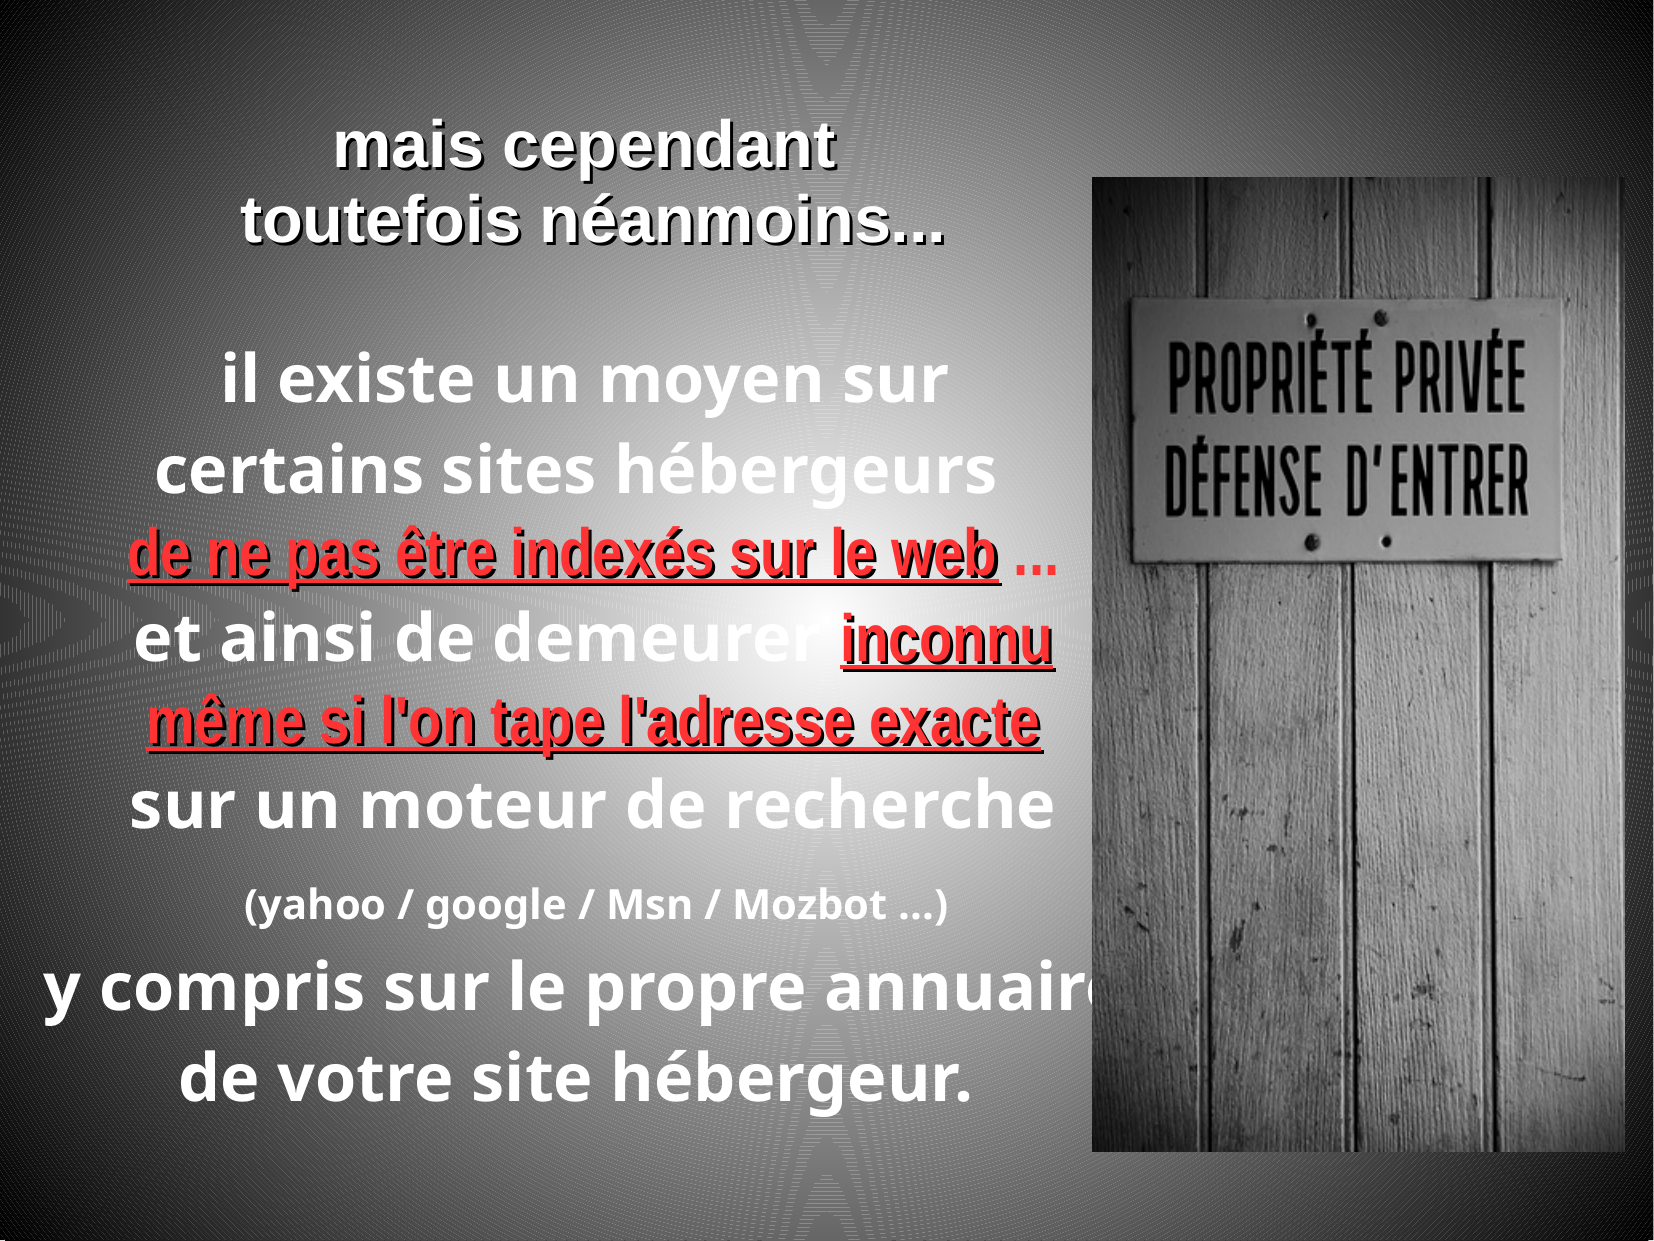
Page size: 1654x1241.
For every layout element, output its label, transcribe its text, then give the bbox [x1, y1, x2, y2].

subtitle mais cependant toutefois néanmoins... il existe un moyen sur certains sites hébergeurs de ne pas être indexés sur le web ... et ainsi de demeurer inconnu même si l'on tape l'adresse exacte sur un moteur de recherche (yahoo / google / Msn / Mozbot ...) y compris sur le propre annuaire de votre site hébergeur. [0, 29, 1152, 1199]
picture [1092, 177, 1625, 1152]
